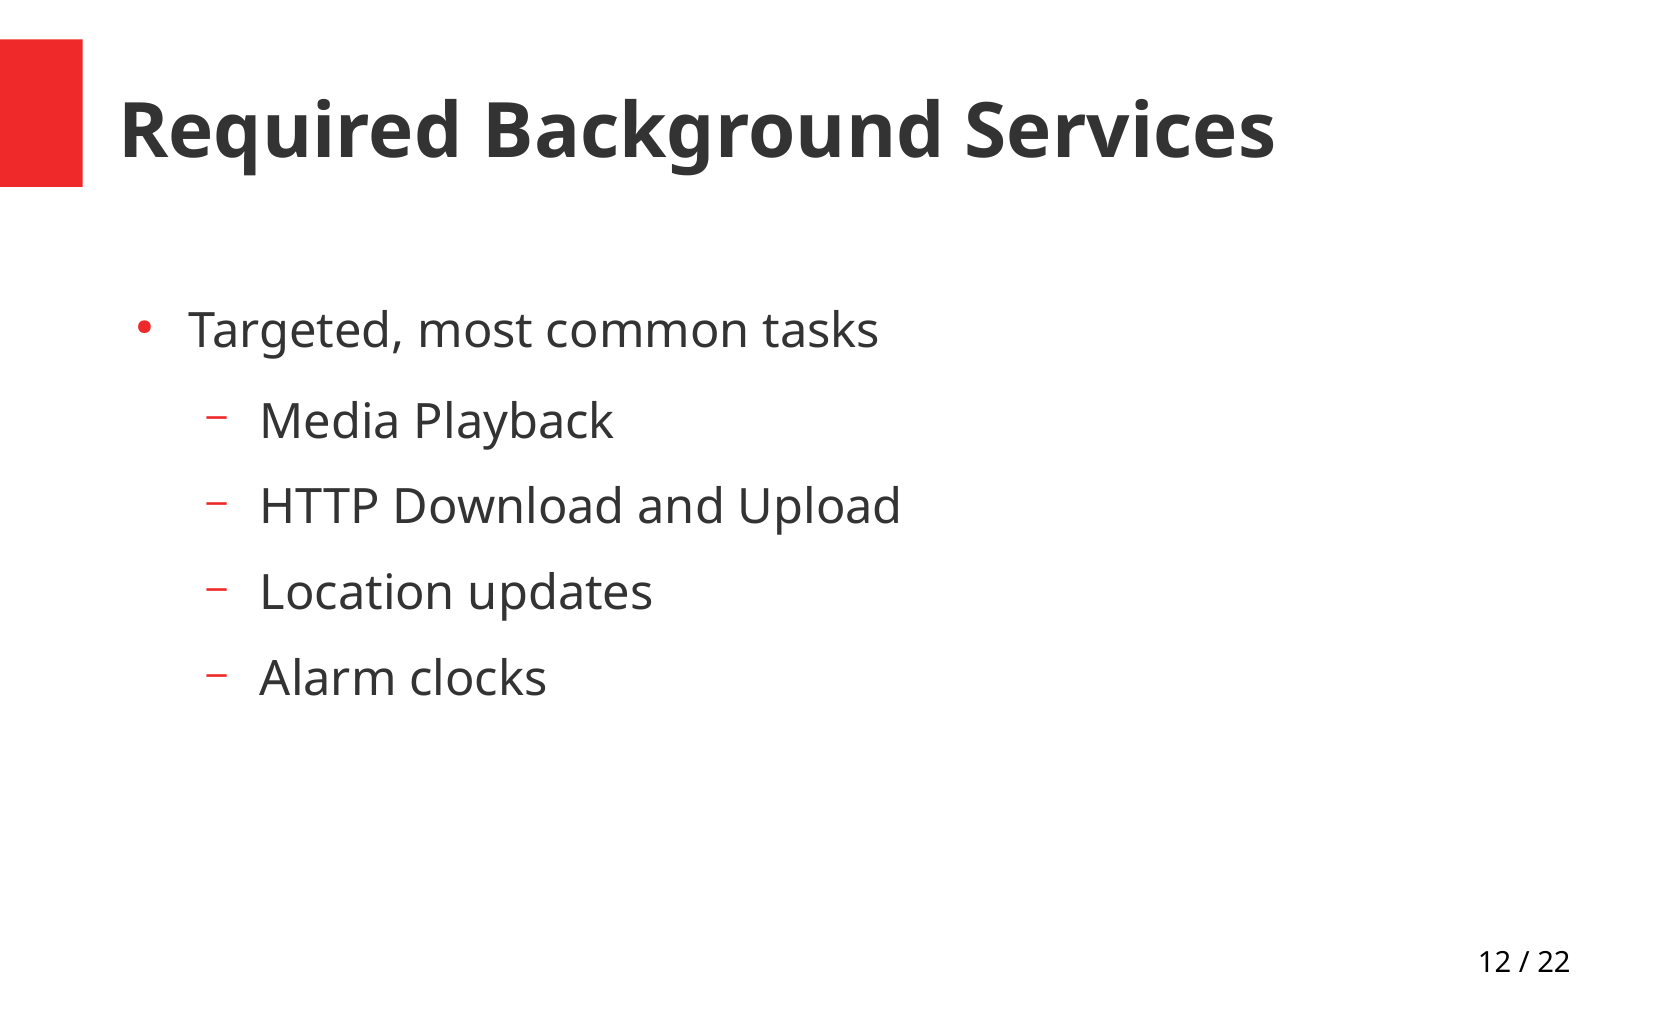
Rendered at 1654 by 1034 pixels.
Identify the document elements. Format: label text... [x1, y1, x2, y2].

title Required Background Services [118, 41, 1571, 214]
list Targeted, most common tasks Media Playback HTTP Download and Upload Location updates Alarm clocks [118, 295, 1536, 895]
